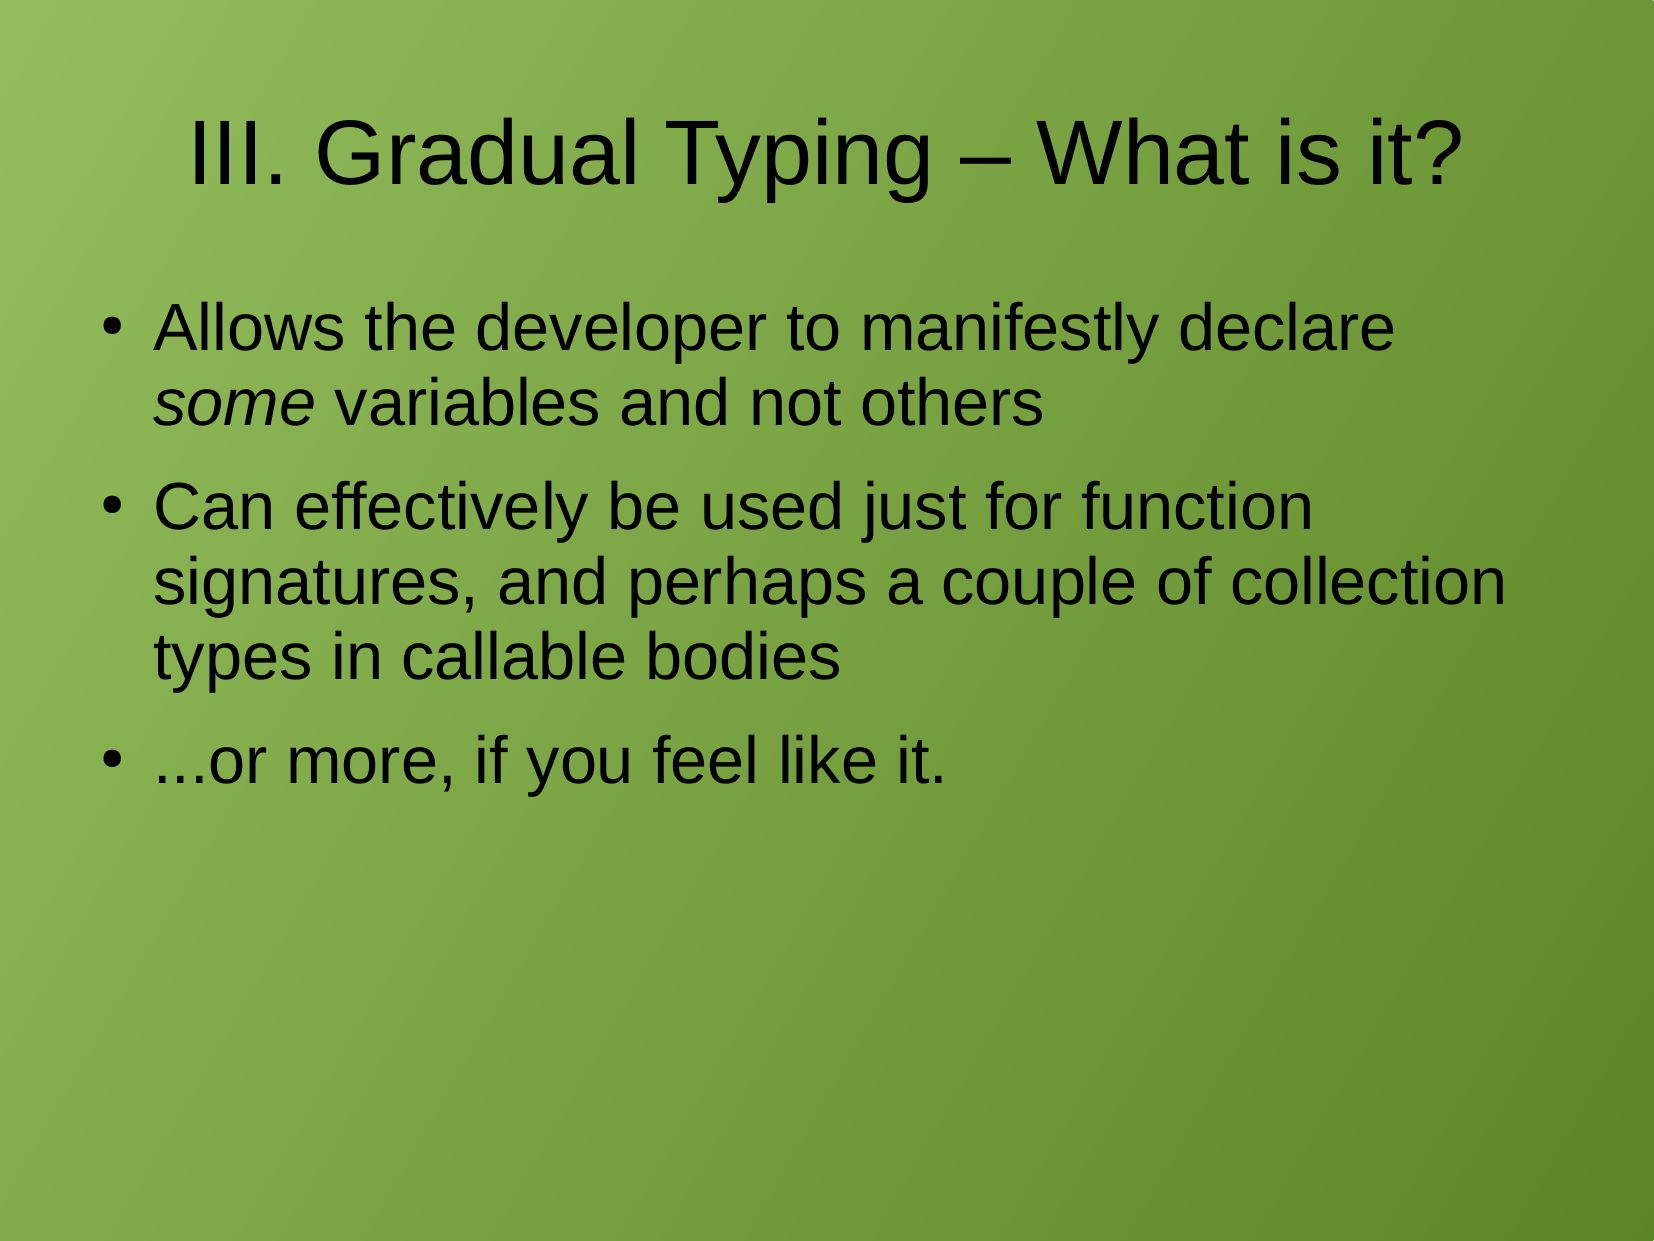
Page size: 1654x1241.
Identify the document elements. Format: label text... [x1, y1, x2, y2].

list Allows the developer to manifestly declare some variables and not others Can effectively be used just for function signatures, and perhaps a couple of collection types in callable bodies ...or more, if you feel like it. [82, 290, 1571, 1010]
title III. Gradual Typing – What is it? [82, 49, 1571, 257]
